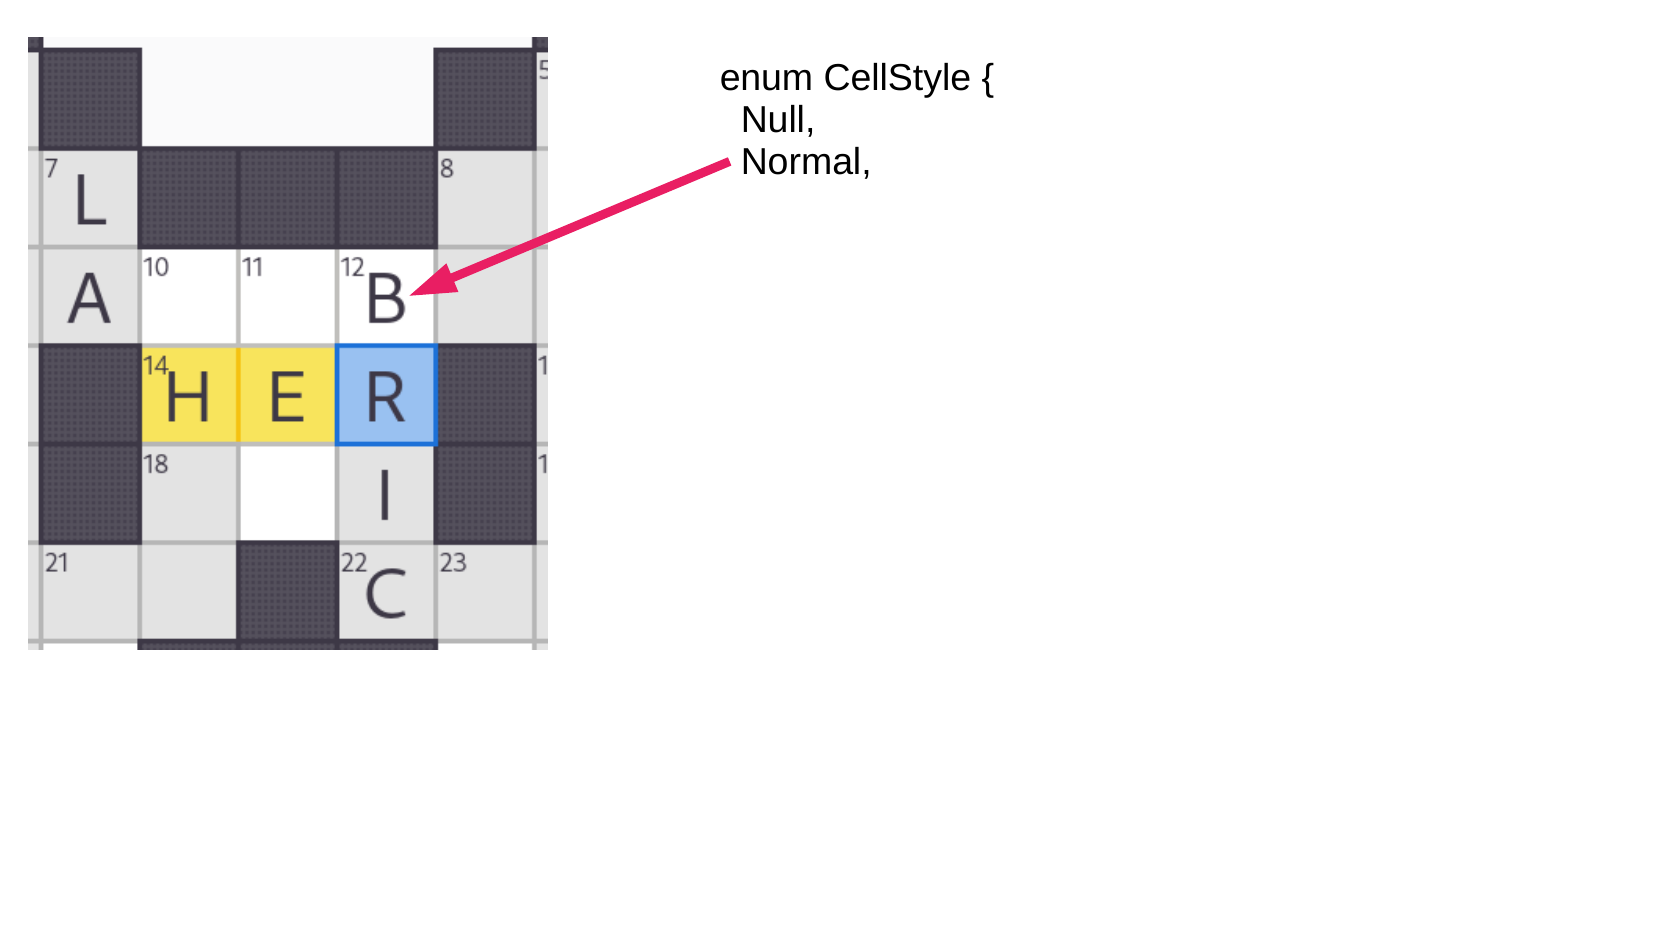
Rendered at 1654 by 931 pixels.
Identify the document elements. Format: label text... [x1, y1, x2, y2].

picture [28, 37, 548, 650]
text_box enum CellStyle { Null, Normal, Highlighted, Focused, Block } struct LayoutCell { CellStyle style; GdkRGBA bg_color; gboolean bg_color_set; char *main_text; char *cluenum_text; } [705, 49, 1167, 778]
